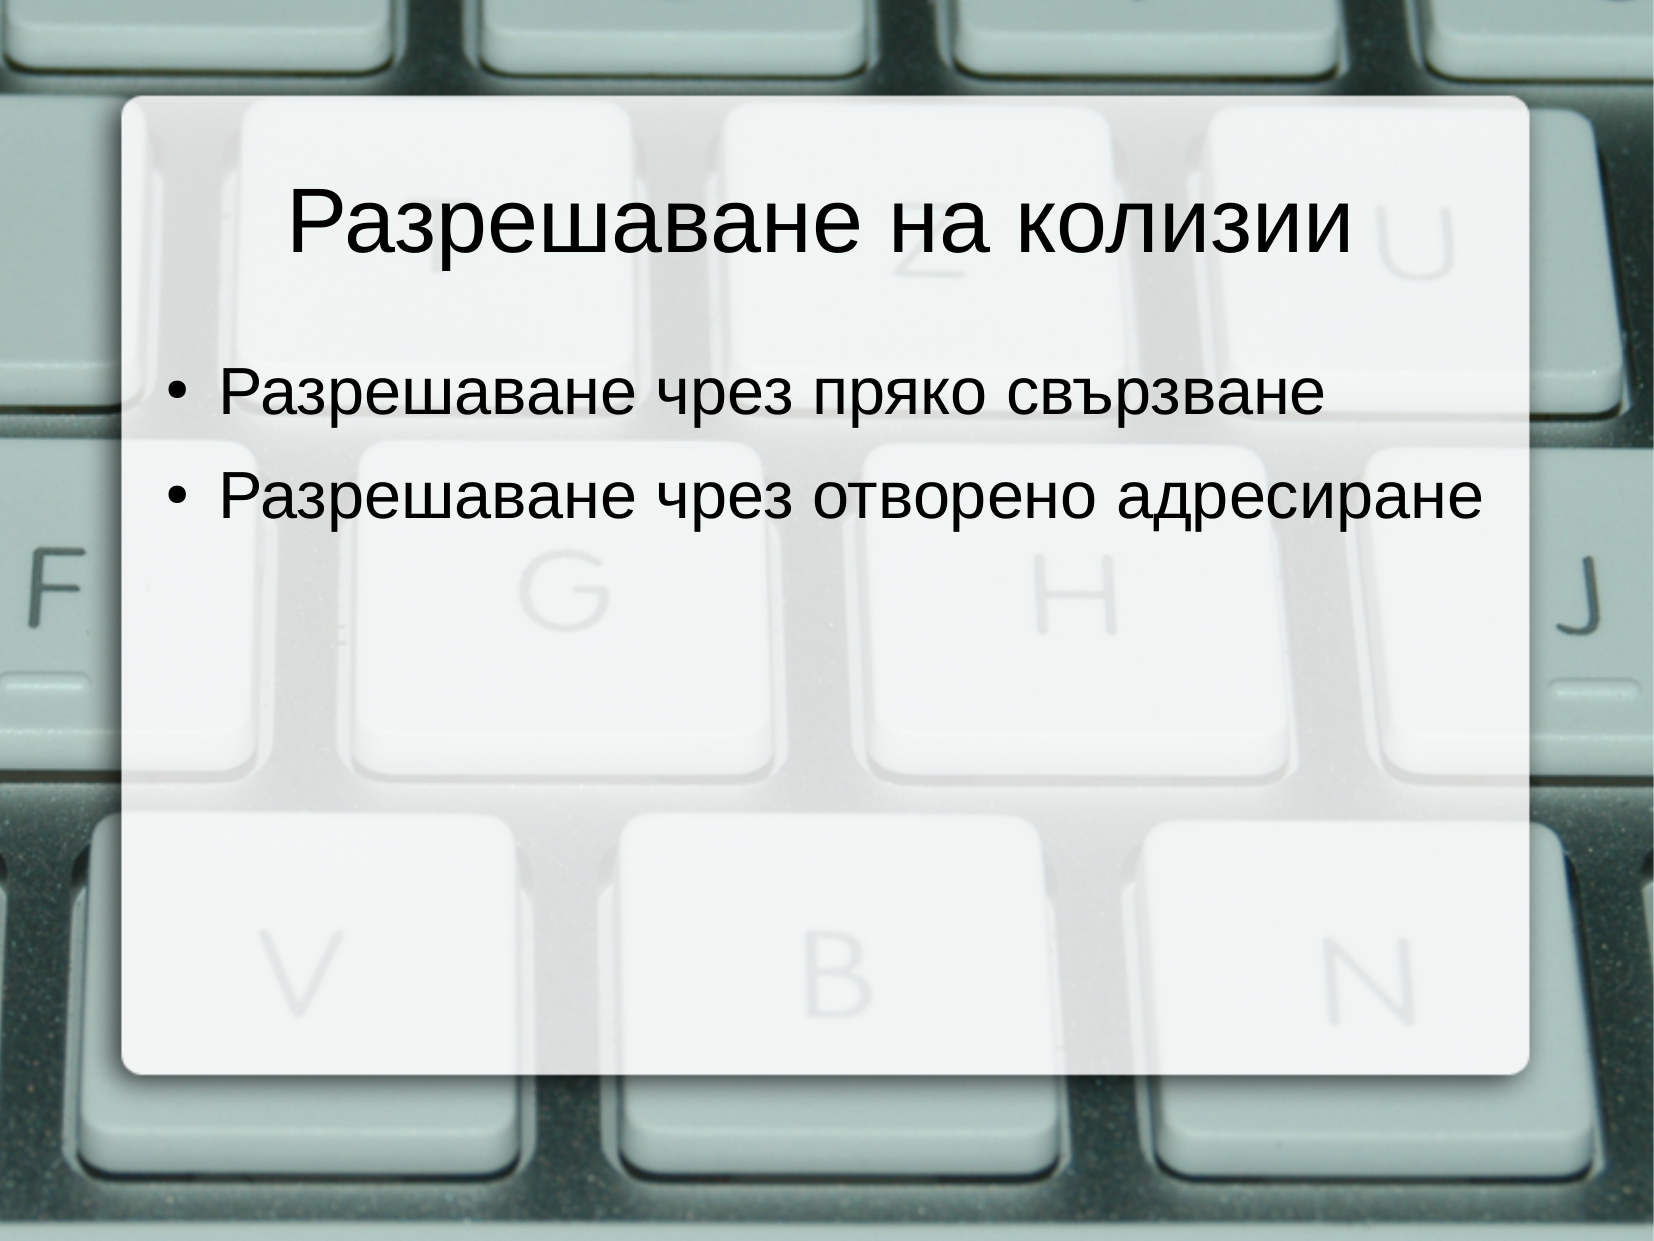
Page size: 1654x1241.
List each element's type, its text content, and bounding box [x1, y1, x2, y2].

picture [0, 0, 1654, 1241]
list Разрешаване чрез пряко свързване Разрешаване чрез отворено адресиране [147, 354, 1506, 1074]
title Разрешаване на колизии [135, 117, 1506, 325]
